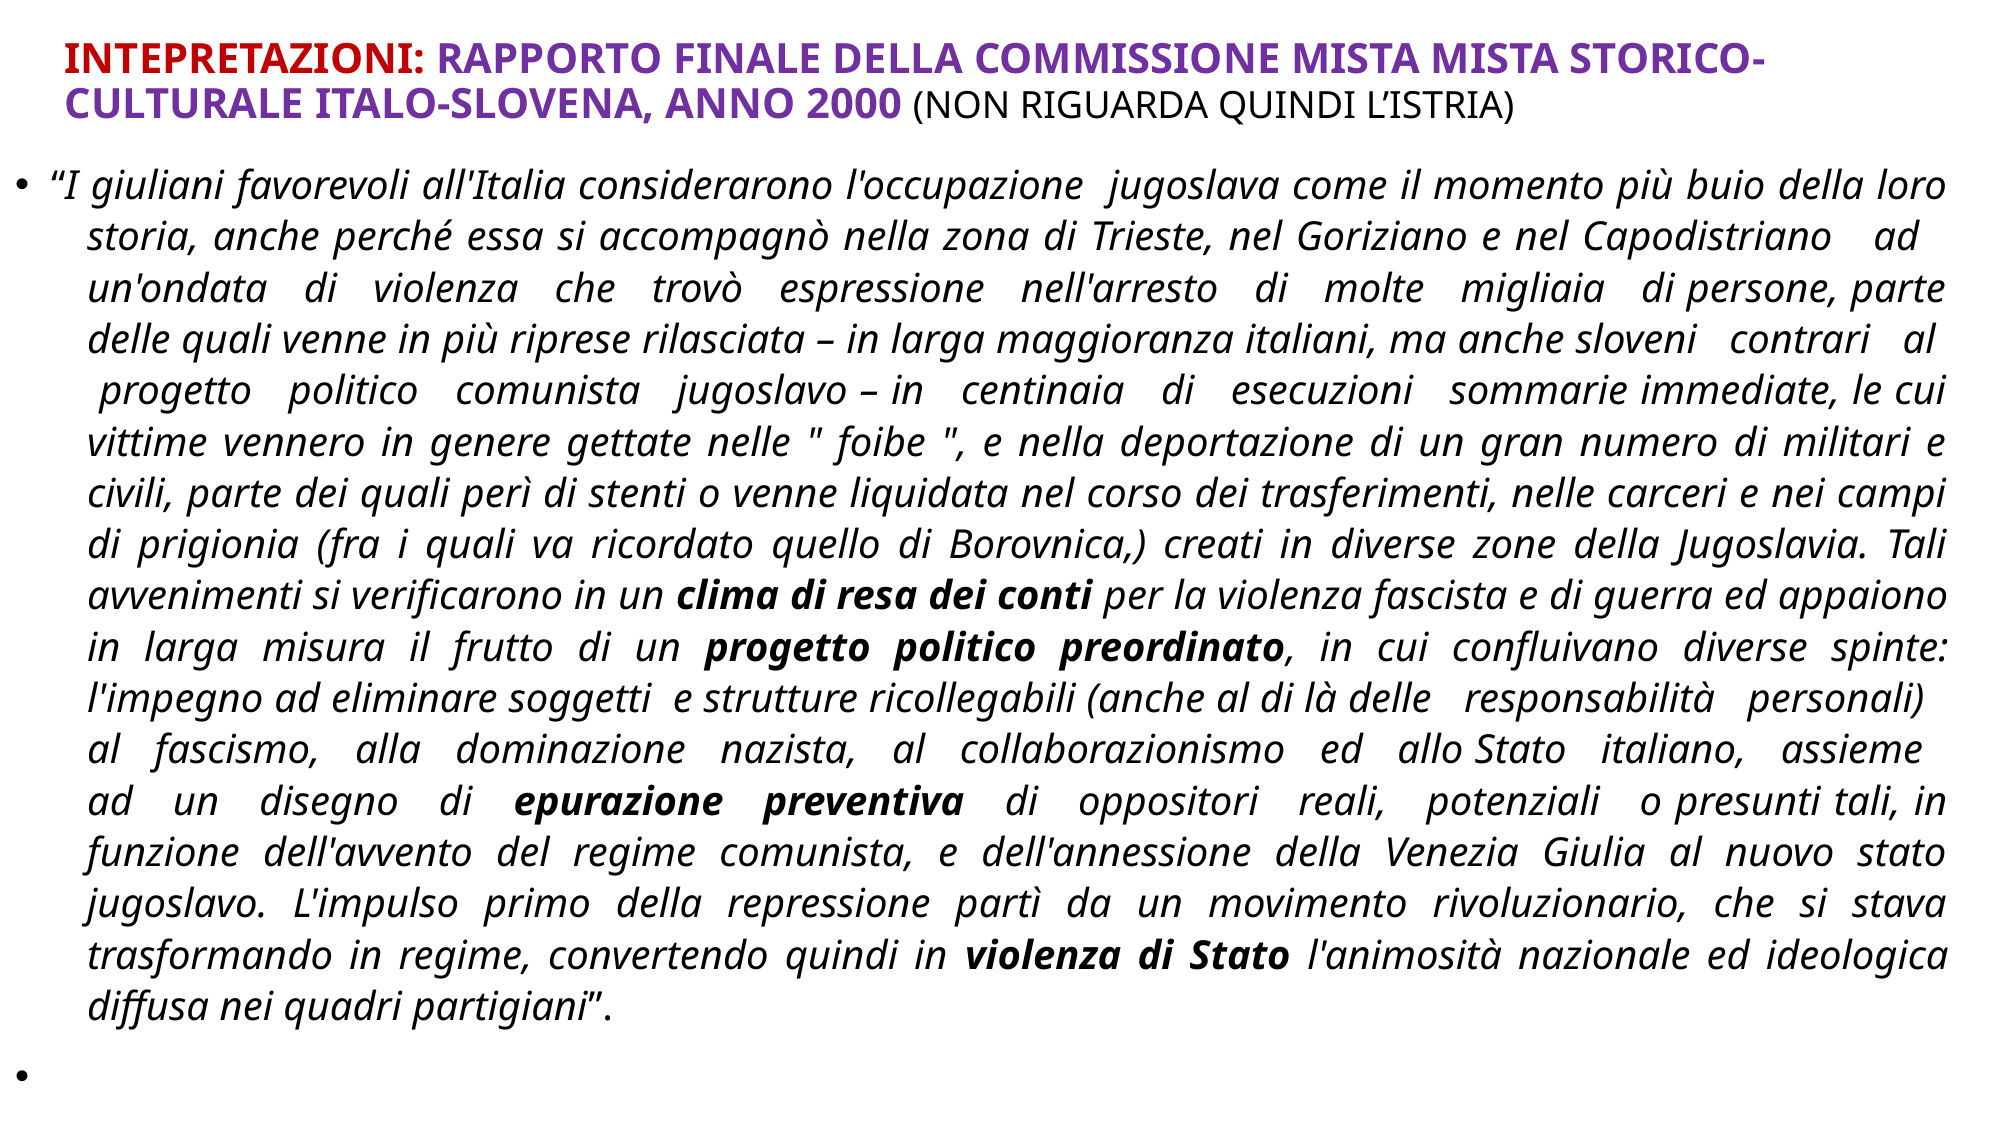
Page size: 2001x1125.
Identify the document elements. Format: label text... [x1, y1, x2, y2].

list “I giuliani favorevoli all'Italia considerarono l'occupazione jugoslava come il momento più buio della loro storia, anche perché essa si accompagnò nella zona di Trieste, nel Goriziano e nel Capodistriano ad un'ondata di violenza che trovò espressione nell'arresto di molte migliaia di persone, parte delle quali venne in più riprese rilasciata – in larga maggioranza italiani, ma anche sloveni contrari al progetto politico comunista jugoslavo – in centinaia di esecuzioni sommarie immediate, le cui vittime vennero in genere gettate nelle " foibe ", e nella deportazione di un gran numero di militari e civili, parte dei quali perì di stenti o venne liquidata nel corso dei trasferimenti, nelle carceri e nei campi di prigionia (fra i quali va ricordato quello di Borovnica,) creati in diverse zone della Jugoslavia. Tali avvenimenti si verificarono in un clima di resa dei conti per la violenza fascista e di guerra ed appaiono in larga misura il frutto di un progetto politico preordinato, in cui confluivano diverse spinte: l'impegno ad eliminare soggetti e strutture ricollegabili (anche al di là delle responsabilità personali) al fascismo, alla dominazione nazista, al collaborazionismo ed allo Stato italiano, assieme ad un disegno di epurazione preventiva di oppositori reali, potenziali o presunti tali, in funzione dell'avvento del regime comunista, e dell'annessione della Venezia Giulia al nuovo stato jugoslavo. L'impulso primo della repressione partì da un movimento rivoluzionario, che si stava trasformando in regime, convertendo quindi in violenza di Stato l'animosità nazionale ed ideologica diffusa nei quadri partigiani”. [0, 148, 1965, 1125]
title INTEPRETAZIONI: RAPPORTO FINALE DELLA COMMISSIONE MISTA MISTA STORICO-CULTURALE ITALO-SLOVENA, ANNO 2000 (NON RIGUARDA QUINDI L’ISTRIA) [49, 0, 2000, 167]
